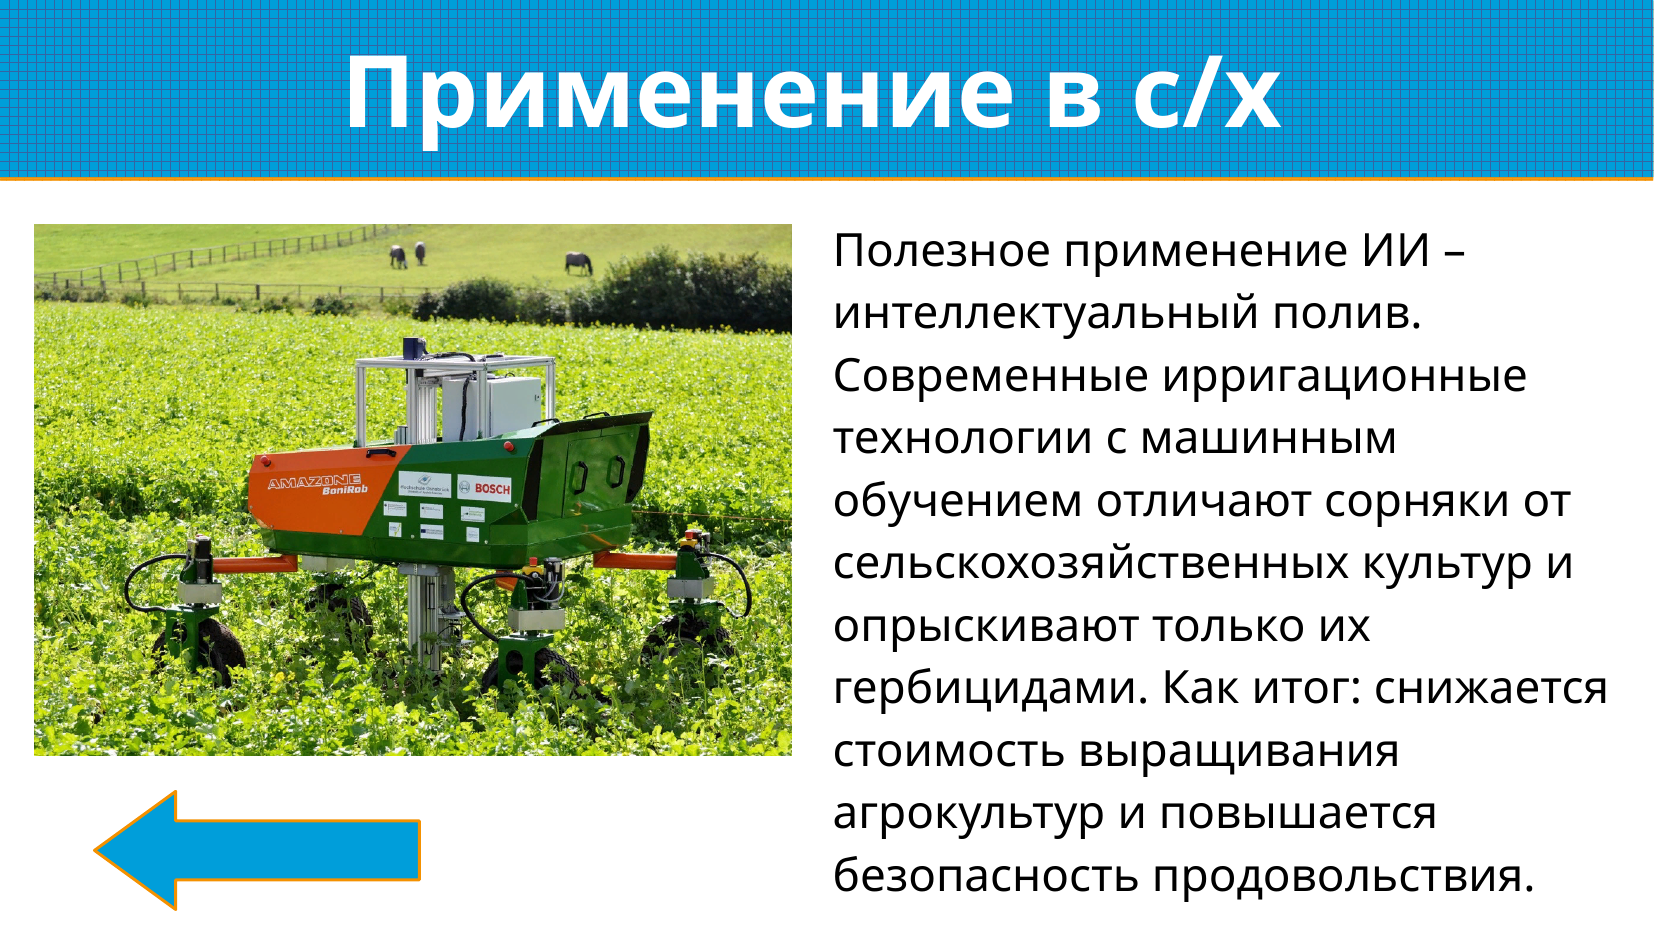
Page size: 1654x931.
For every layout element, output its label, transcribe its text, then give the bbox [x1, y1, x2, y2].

text_box [94, 791, 420, 910]
text_box Полезное применение ИИ – интеллектуальный полив. Современные ирригационные технологии с машинным обучением отличают сорняки от сельскохозяйственных культур и опрыскивают только их гербицидами. Как итог: снижается стоимость выращивания агрокультур и повышается безопасность продовольствия. [826, 238, 1625, 884]
text_box Применение в с/х [118, 0, 1506, 236]
picture [34, 224, 792, 756]
